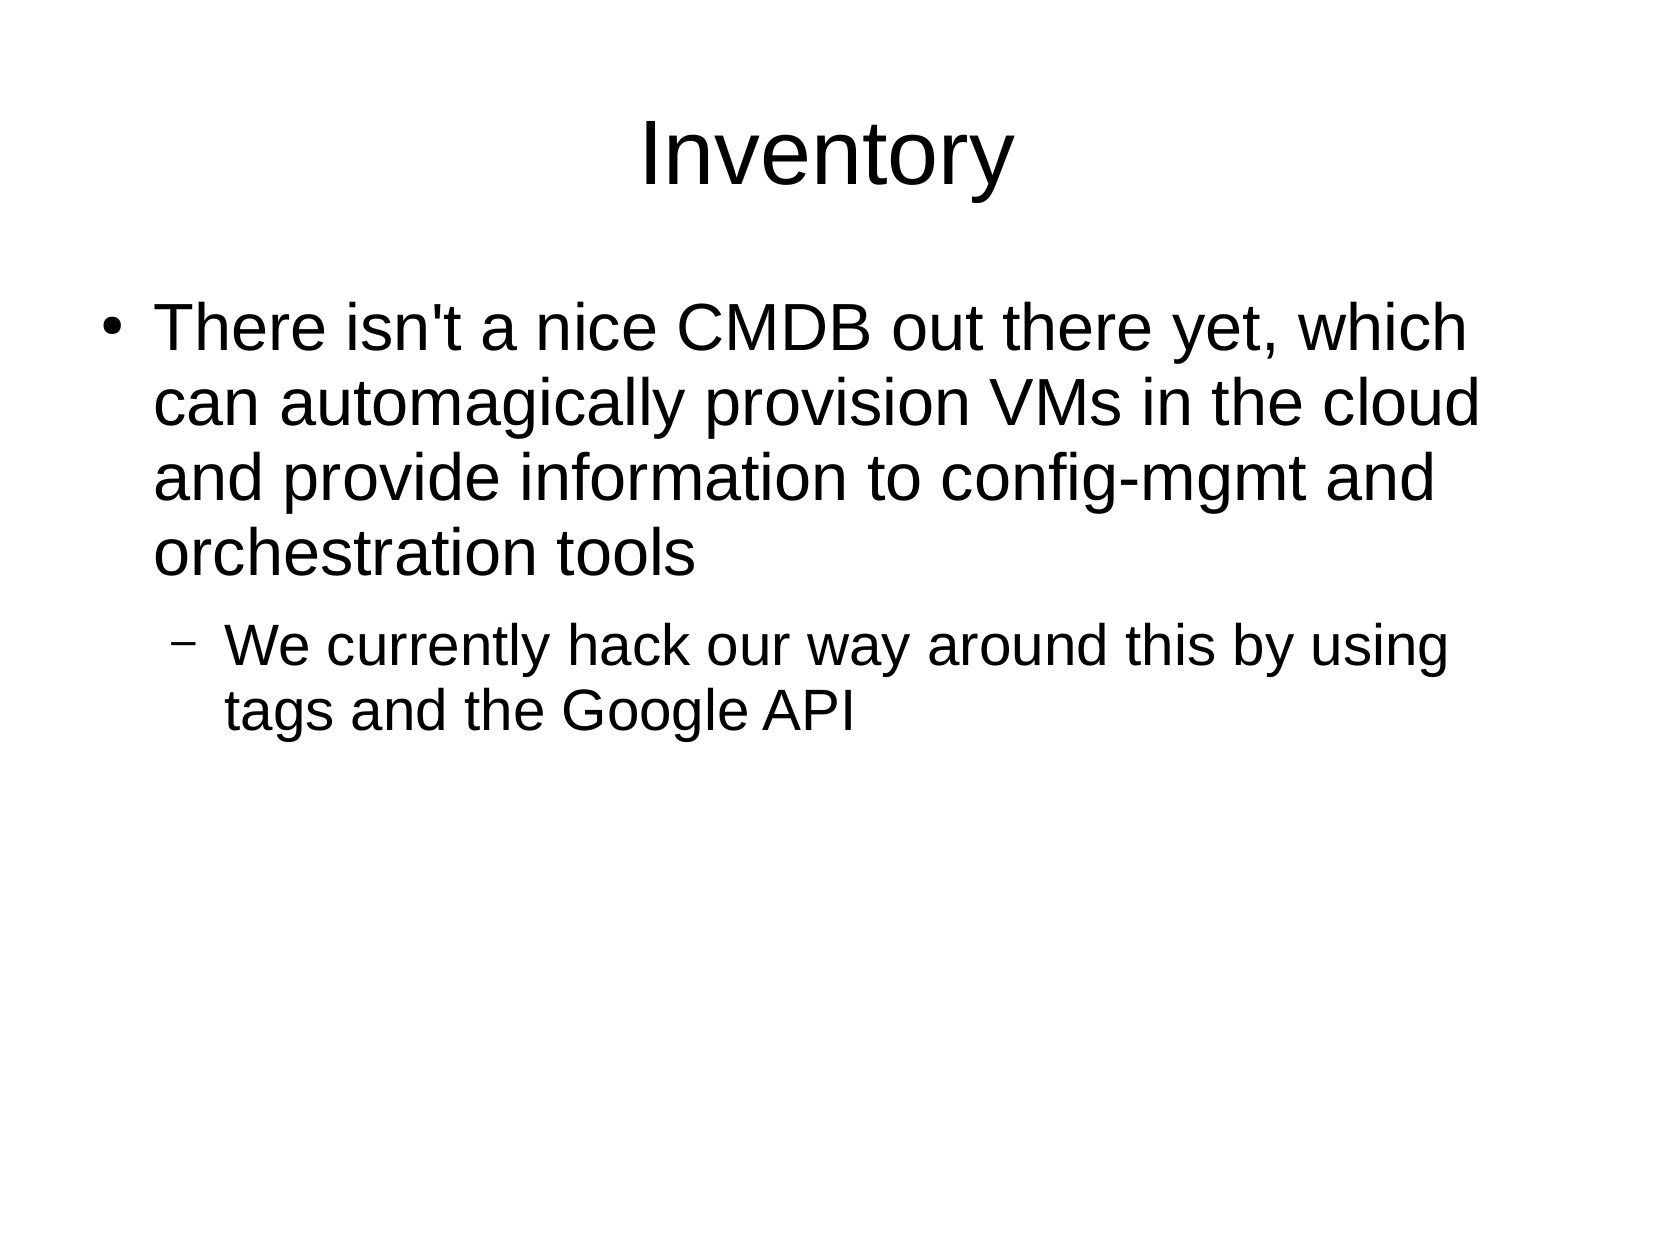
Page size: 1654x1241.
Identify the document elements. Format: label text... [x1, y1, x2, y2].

title Inventory [82, 49, 1571, 257]
list There isn't a nice CMDB out there yet, which can automagically provision VMs in the cloud and provide information to config-mgmt and orchestration tools We currently hack our way around this by using tags and the Google API [82, 290, 1571, 1010]
